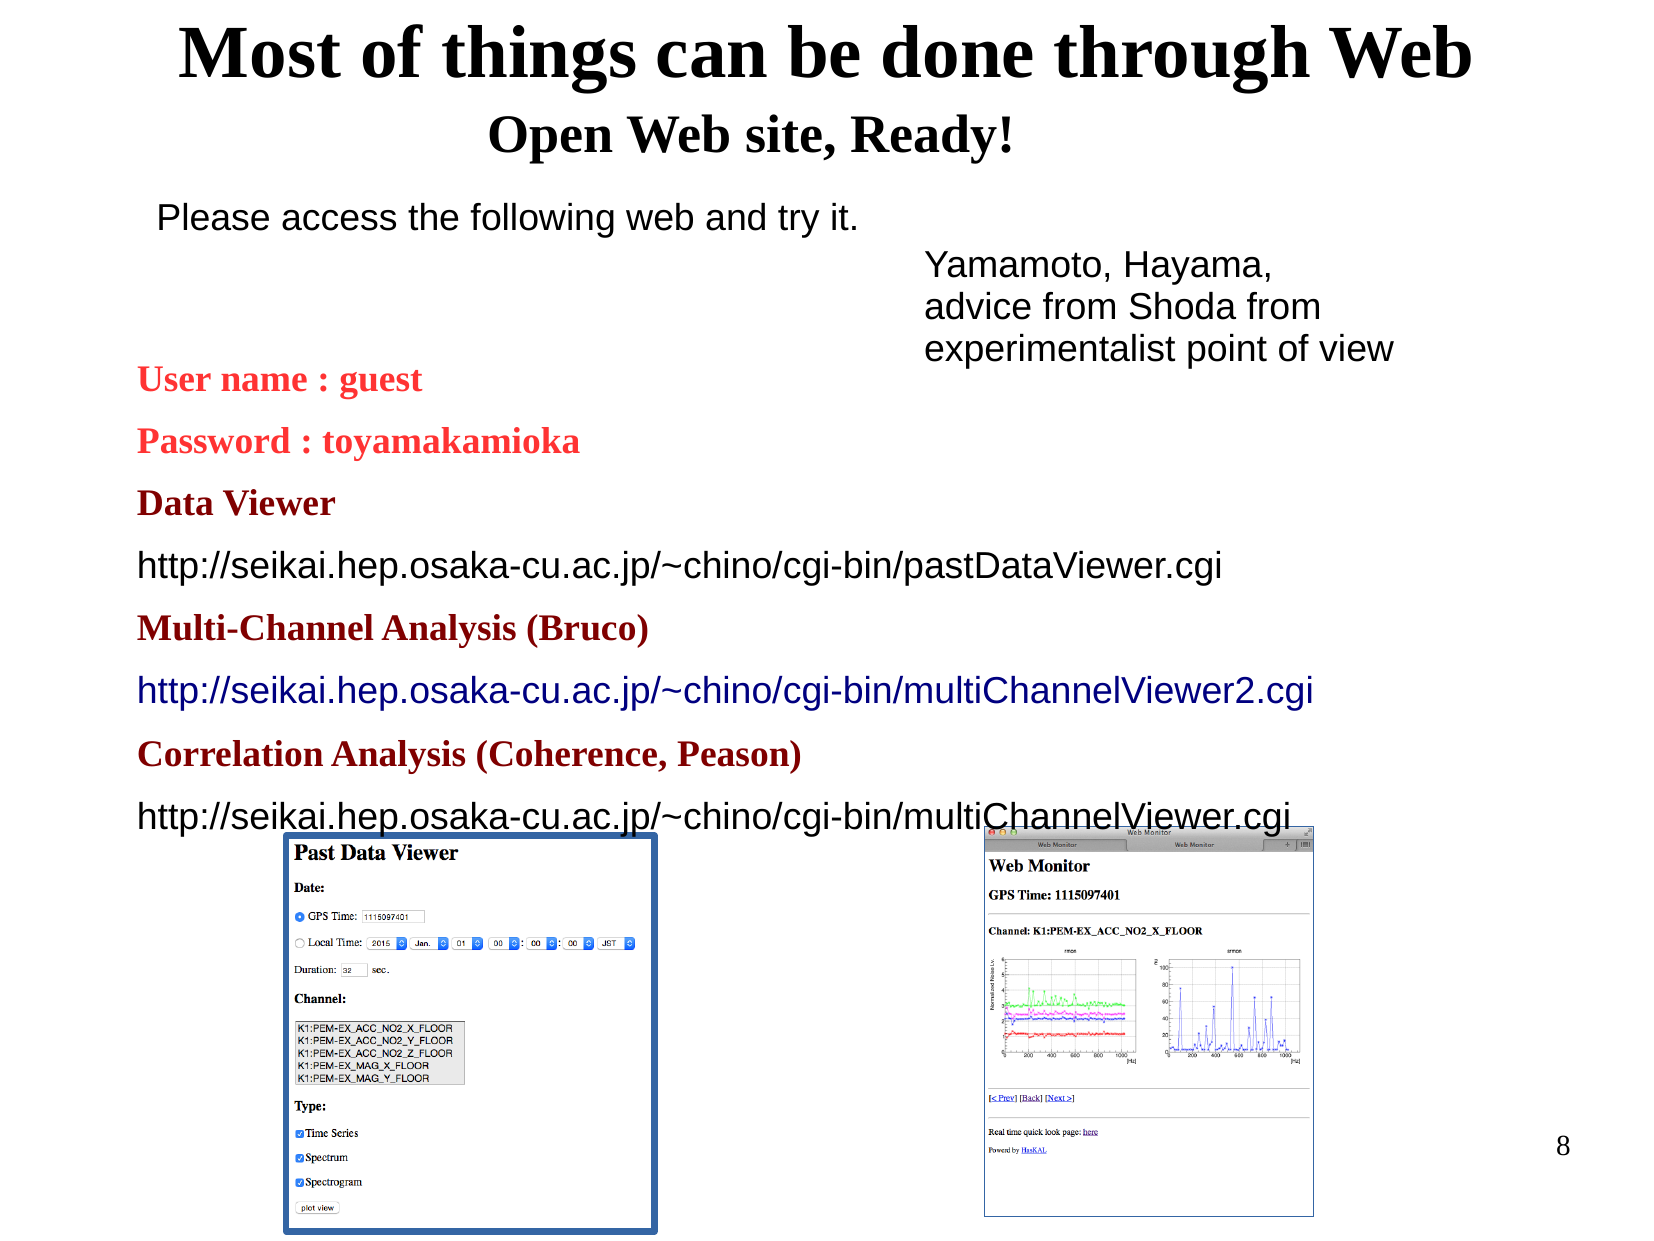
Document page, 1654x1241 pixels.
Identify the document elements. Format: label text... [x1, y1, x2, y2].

text_box Yamamoto, Hayama, advice from Shoda from experimentalist point of view [909, 236, 1536, 418]
picture [289, 838, 652, 1229]
title Most of things can be done through Web [82, 0, 1571, 105]
text_box Please access the following web and try it. [141, 188, 1288, 287]
picture [984, 826, 1314, 1217]
text_box User name : guest Password : toyamakamioka Data Viewer http://seikai.hep.osaka-cu.ac.jp/~chino/cgi-bin/pastDataViewer.cgi Multi-Channel Analysis (Bruco) http://seikai.hep.osaka-cu.ac.jp/~chino/cgi-bin/multiChannelViewer2.cgi Correlation Analysis (Coherence, Peason) http://seikai.hep.osaka-cu.ac.jp/~chino/cgi-bin/multiChannelViewer.cgi [122, 329, 1575, 792]
text_box Open Web site, Ready! [472, 96, 1158, 166]
